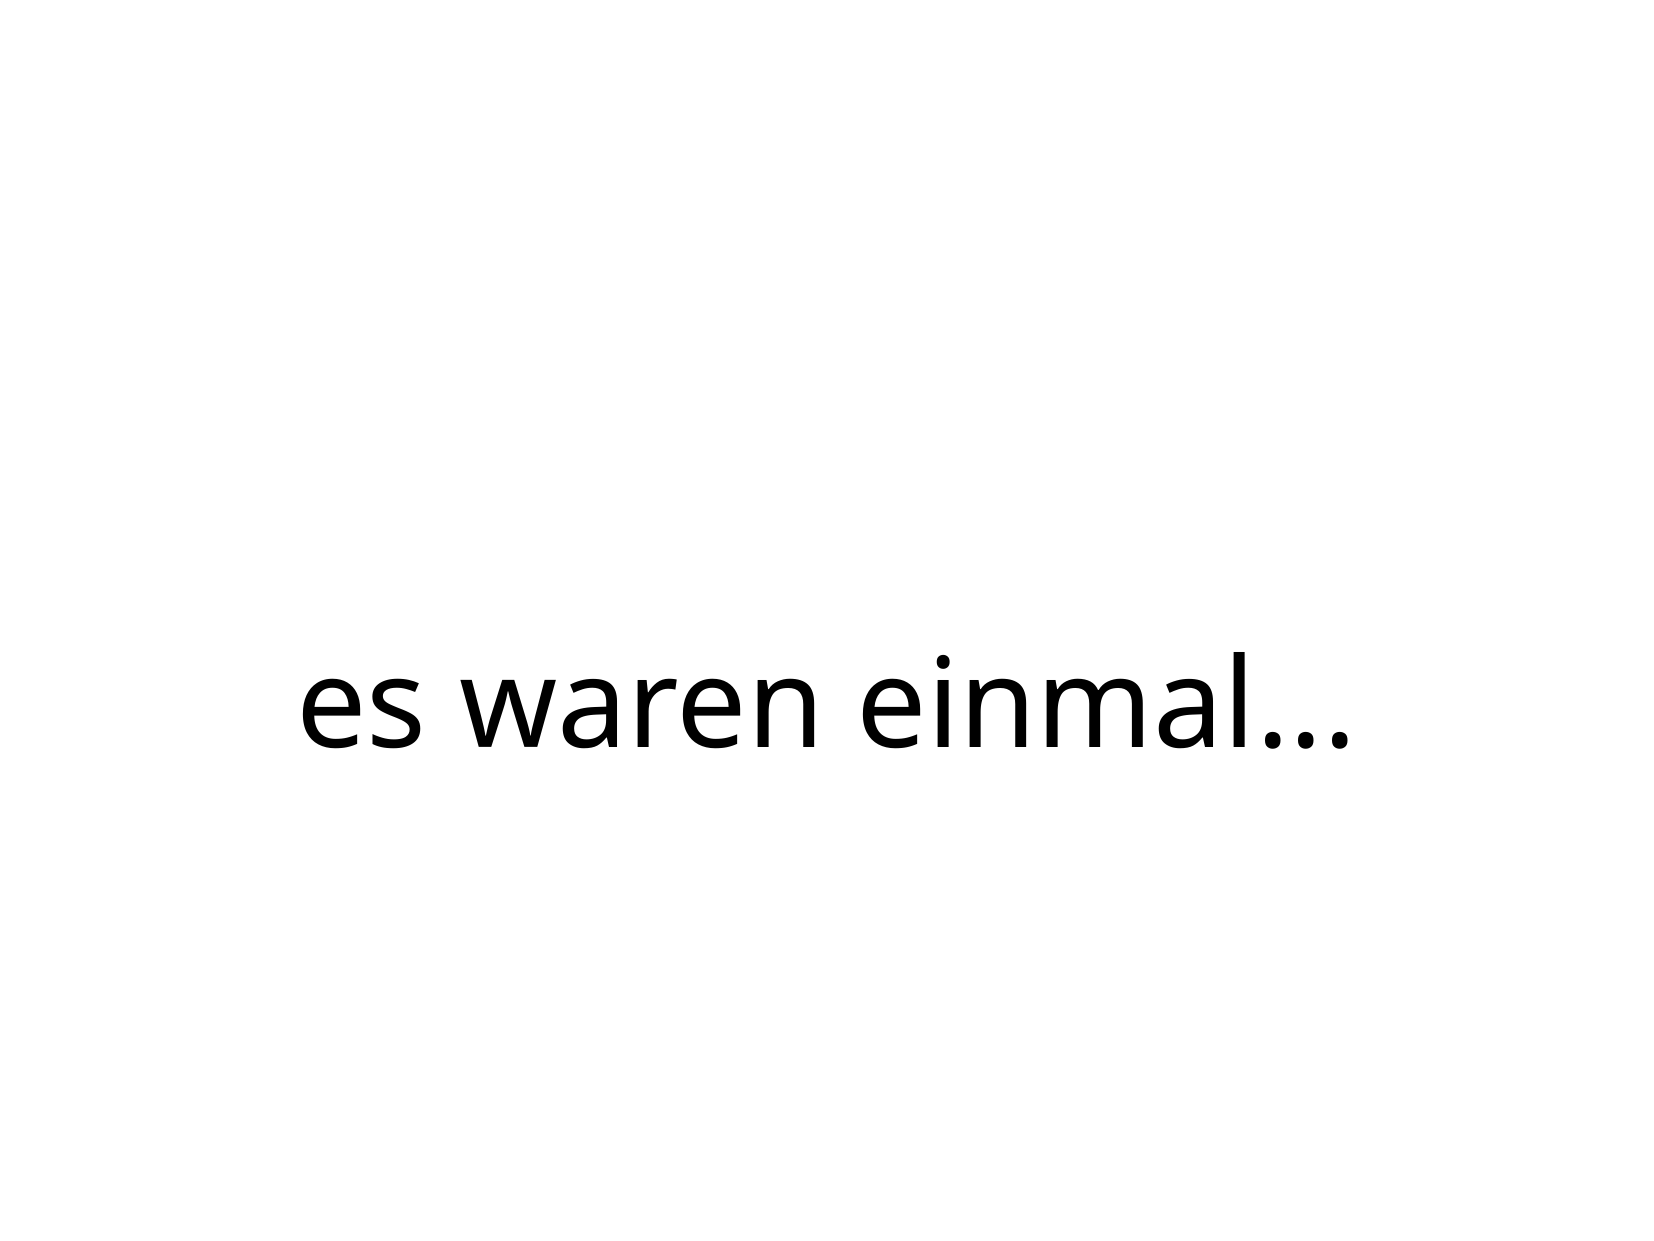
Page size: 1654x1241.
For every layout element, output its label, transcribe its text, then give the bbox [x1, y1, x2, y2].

subtitle es waren einmal... [82, 290, 1571, 1109]
